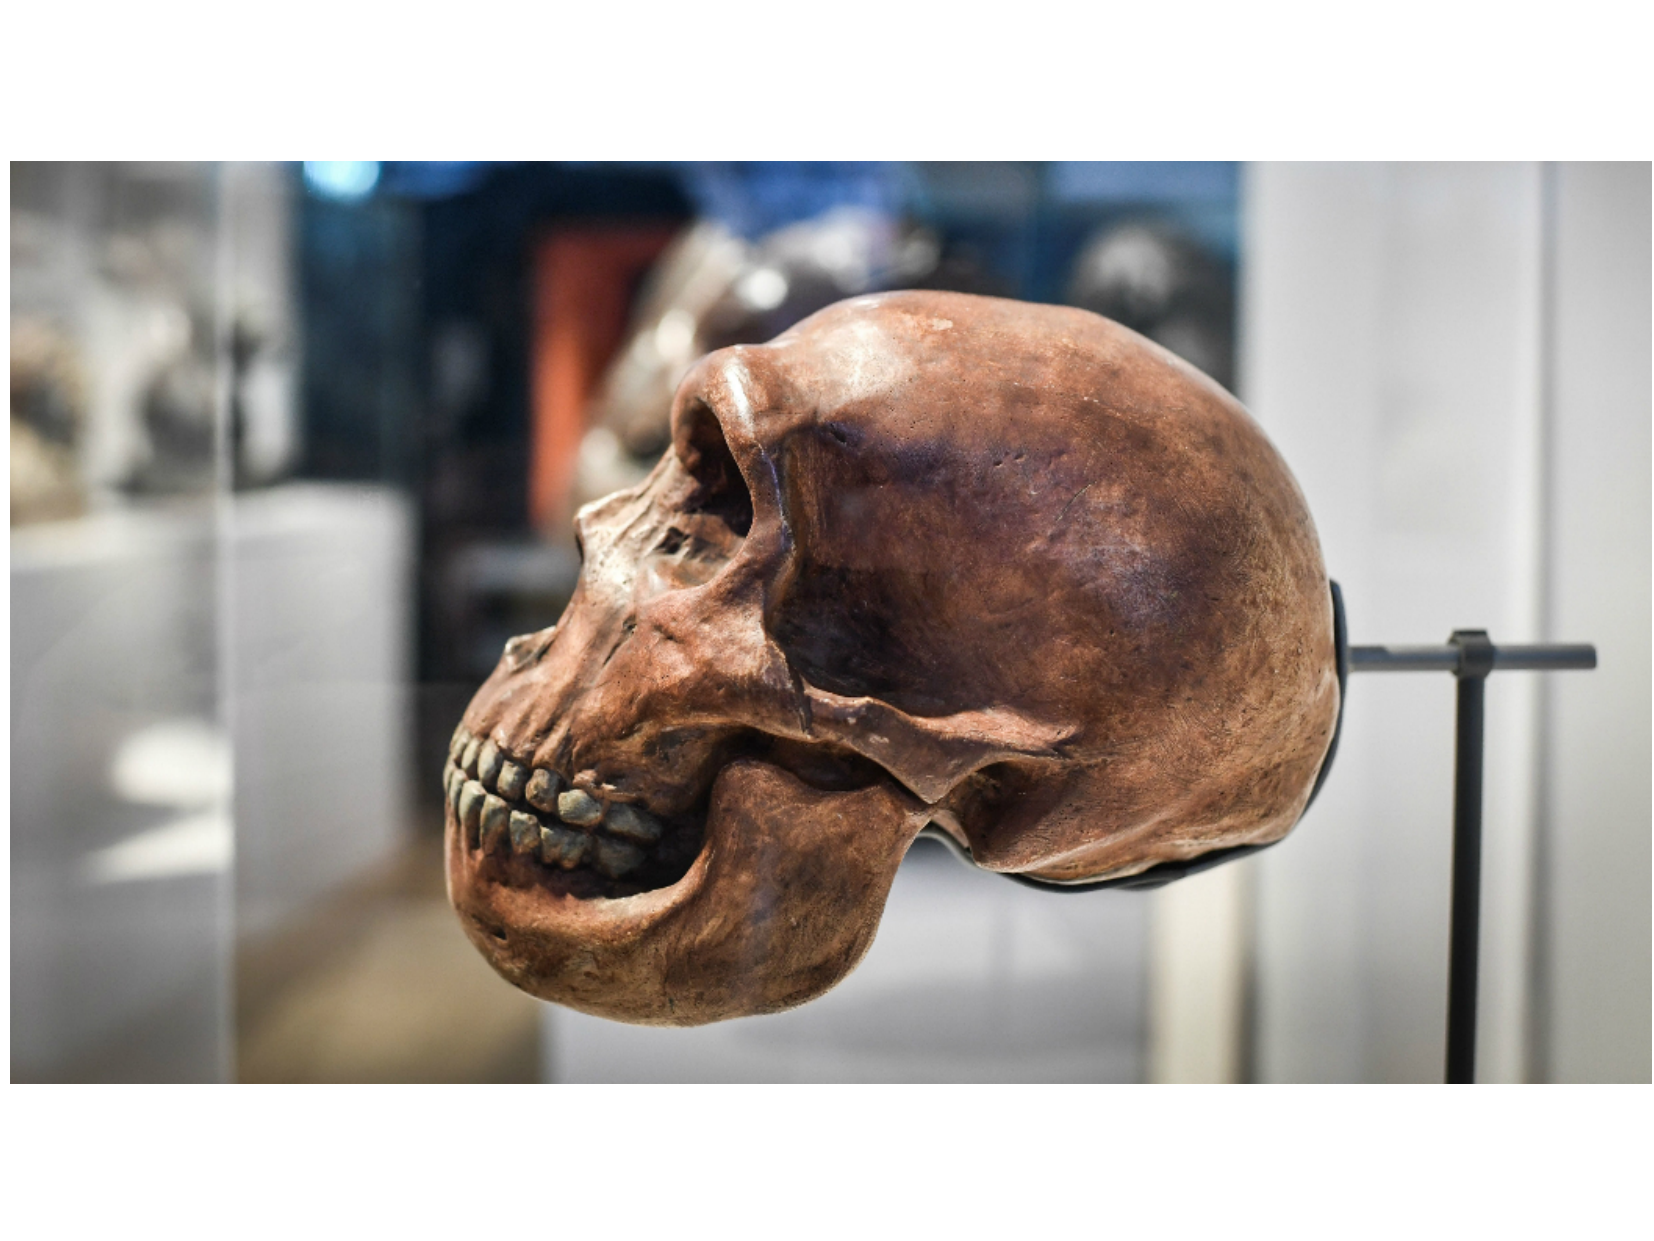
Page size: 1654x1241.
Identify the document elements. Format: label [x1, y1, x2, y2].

picture [10, 161, 1652, 1084]
